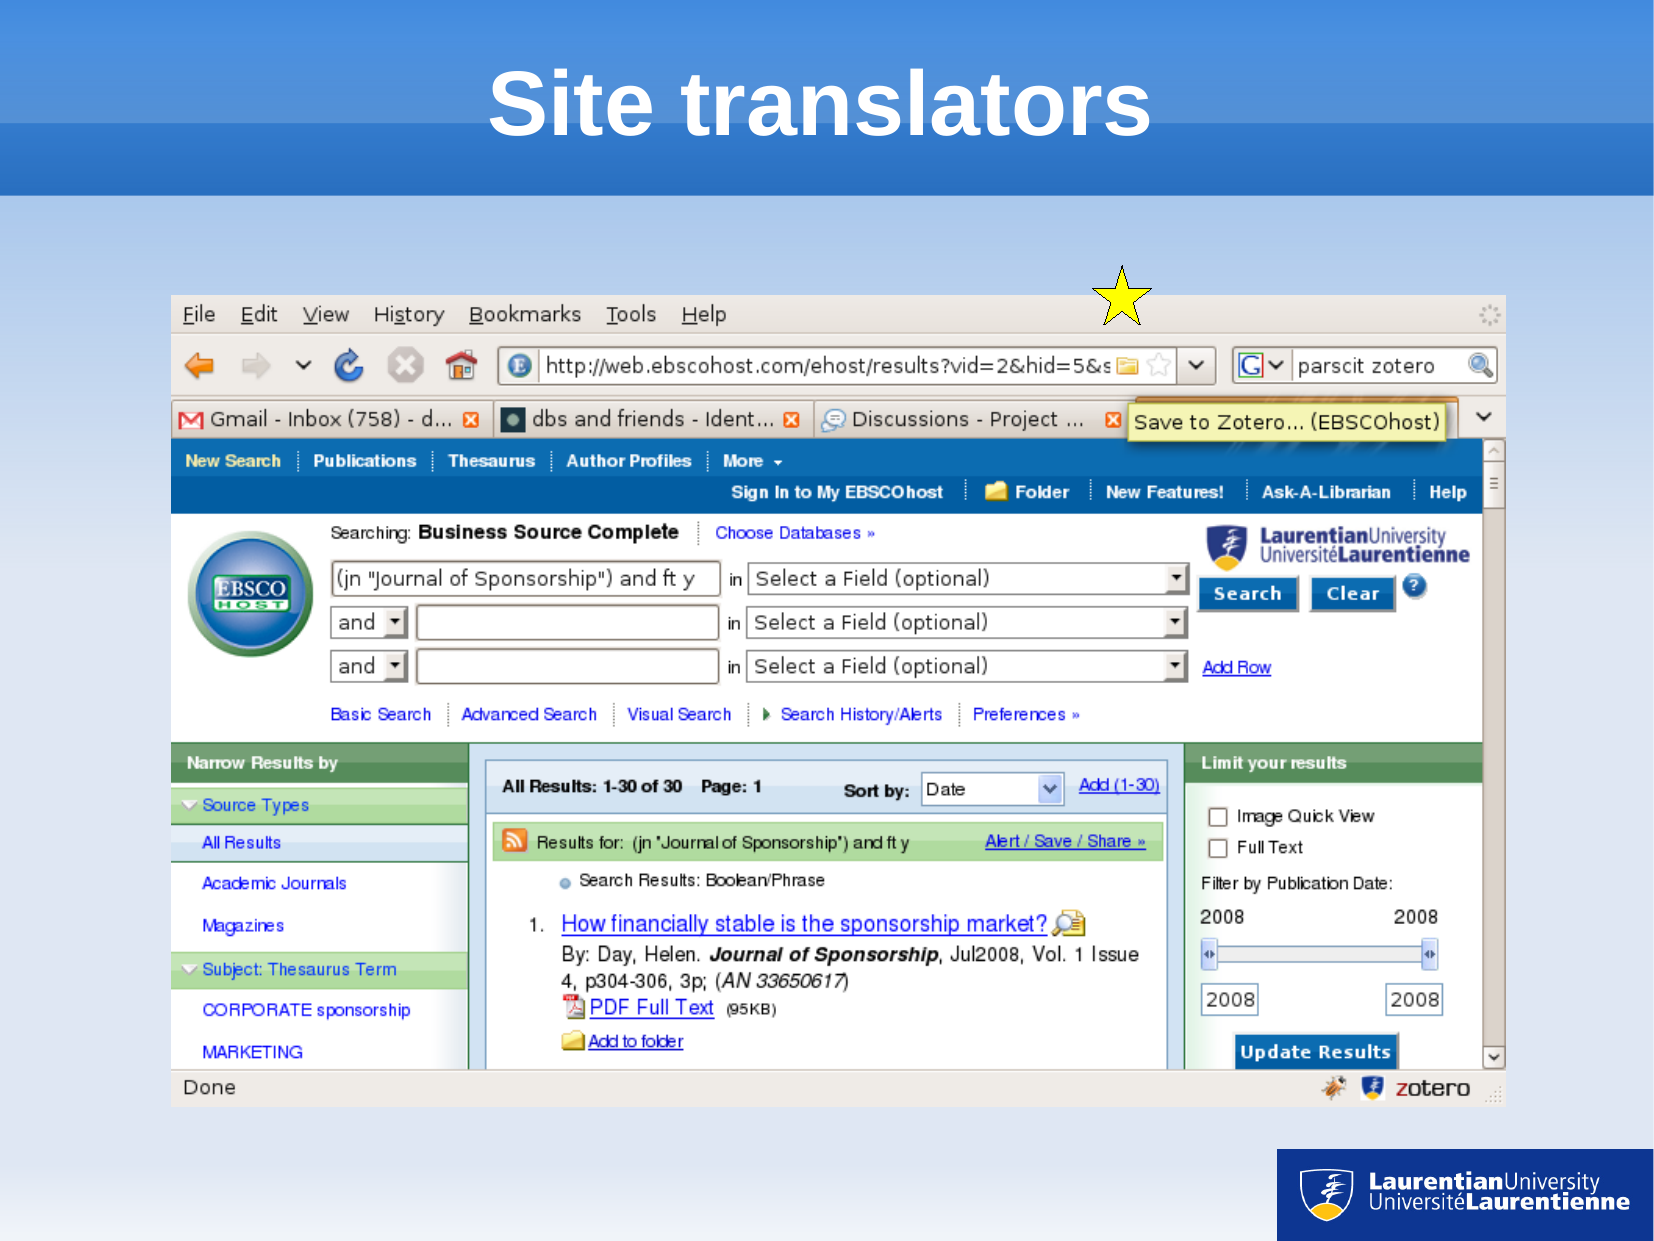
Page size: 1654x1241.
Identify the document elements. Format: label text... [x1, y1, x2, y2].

picture [0, 0, 1654, 1241]
text_box [1092, 265, 1152, 325]
title Site translators [76, 7, 1565, 200]
